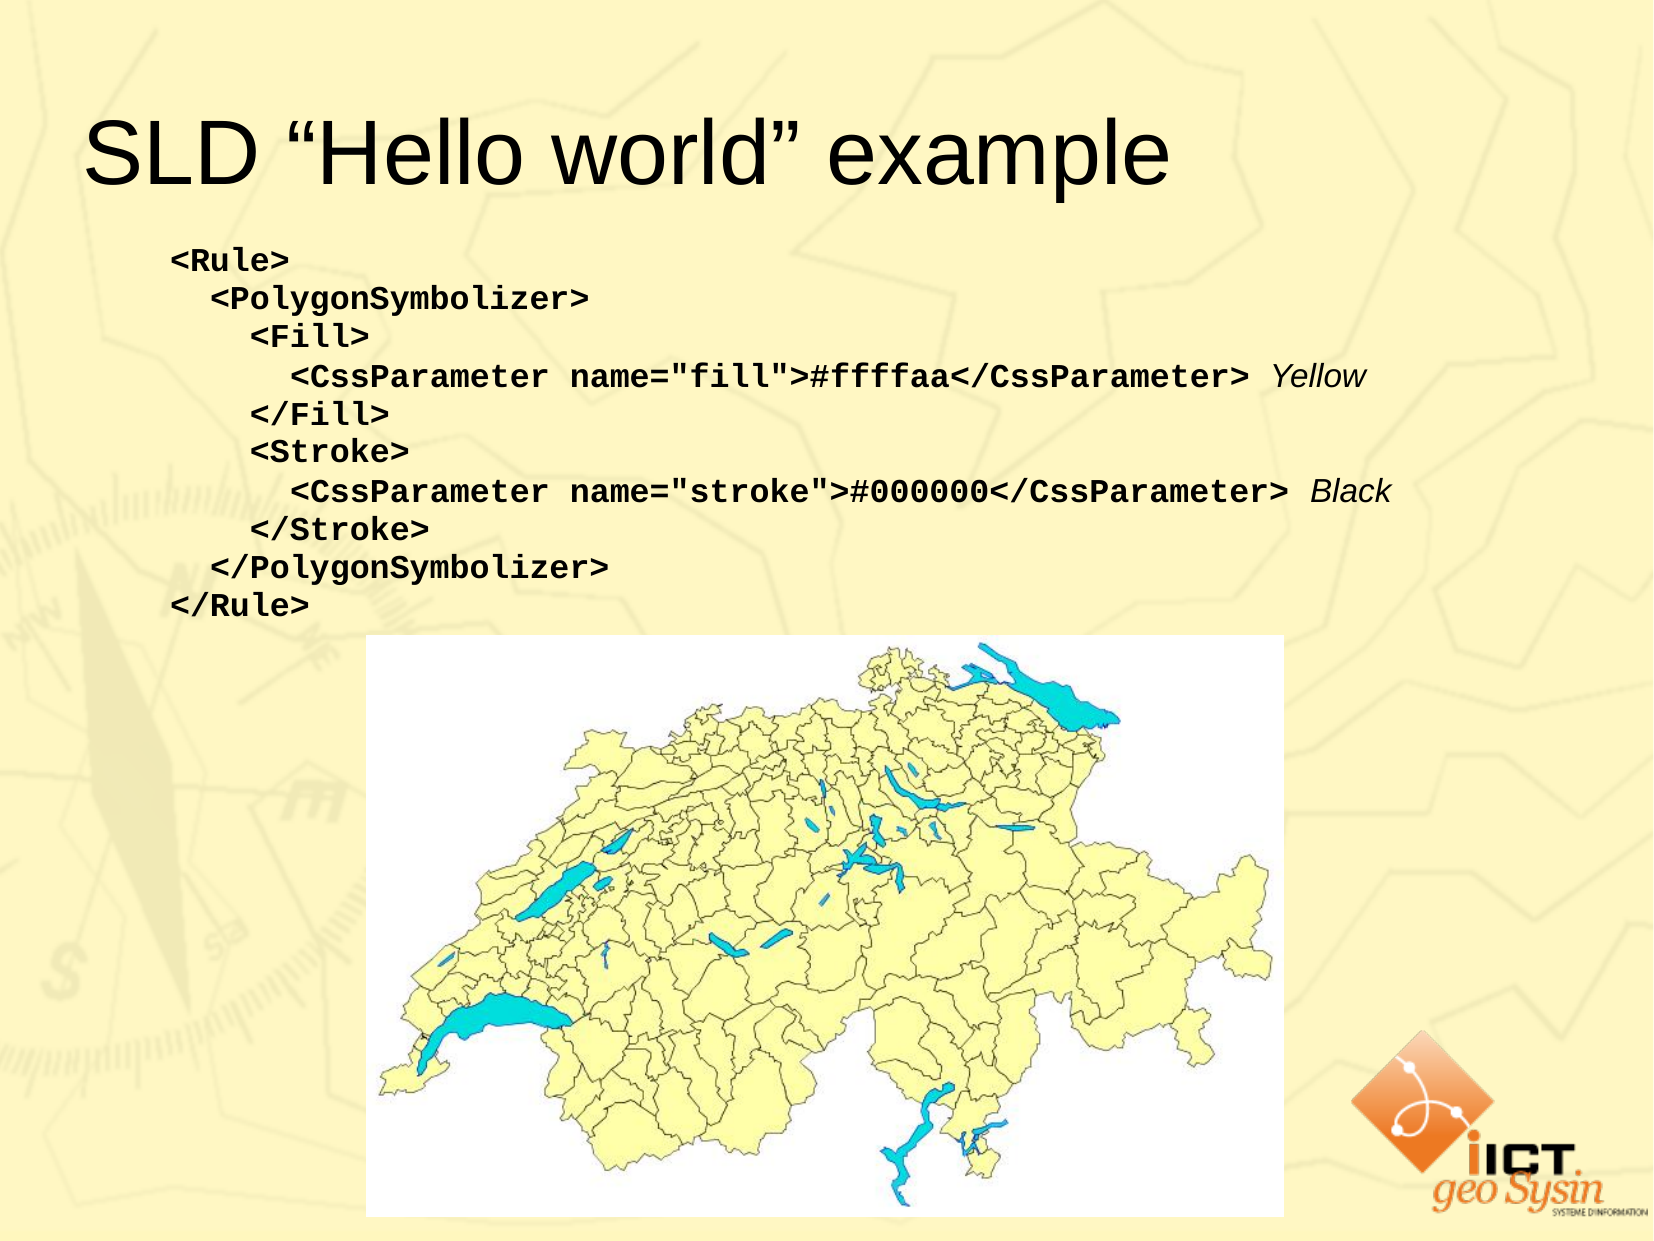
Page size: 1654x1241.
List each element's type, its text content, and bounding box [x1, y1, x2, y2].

text_box <Rule> <PolygonSymbolizer> <Fill> <CssParameter name="fill">#ffffaa</CssParameter> Yellow </Fill> <Stroke> <CssParameter name="stroke">#000000</CssParameter> Black </Stroke> </PolygonSymbolizer> </Rule> [155, 236, 1407, 634]
title SLD “Hello world” example [82, 49, 1571, 257]
picture [0, 0, 1654, 1241]
